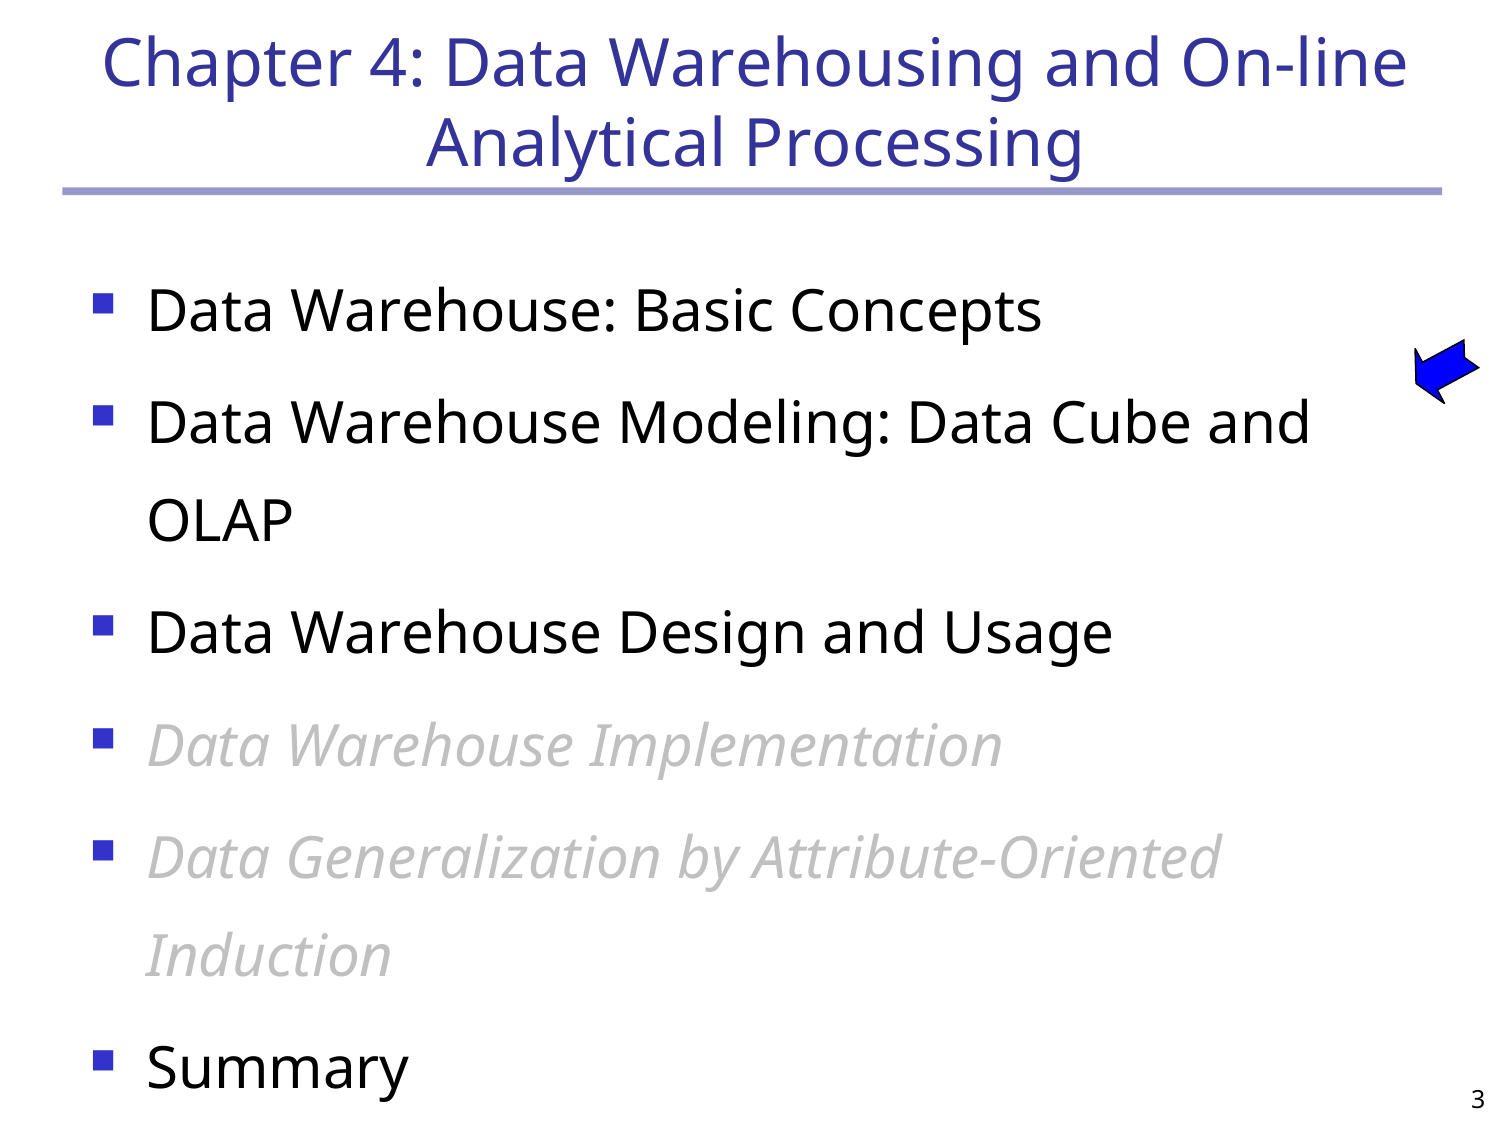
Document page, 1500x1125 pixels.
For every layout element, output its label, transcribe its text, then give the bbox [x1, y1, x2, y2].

list Data Warehouse: Basic Concepts Data Warehouse Modeling: Data Cube and OLAP Data Warehouse Design and Usage Data Warehouse Implementation Data Generalization by Attribute-Oriented Induction Summary [74, 237, 1450, 1110]
text_box [1415, 340, 1479, 404]
text_box <number> [1187, 1050, 1500, 1125]
title Chapter 4: Data Warehousing and On-line Analytical Processing [0, 12, 1500, 188]
